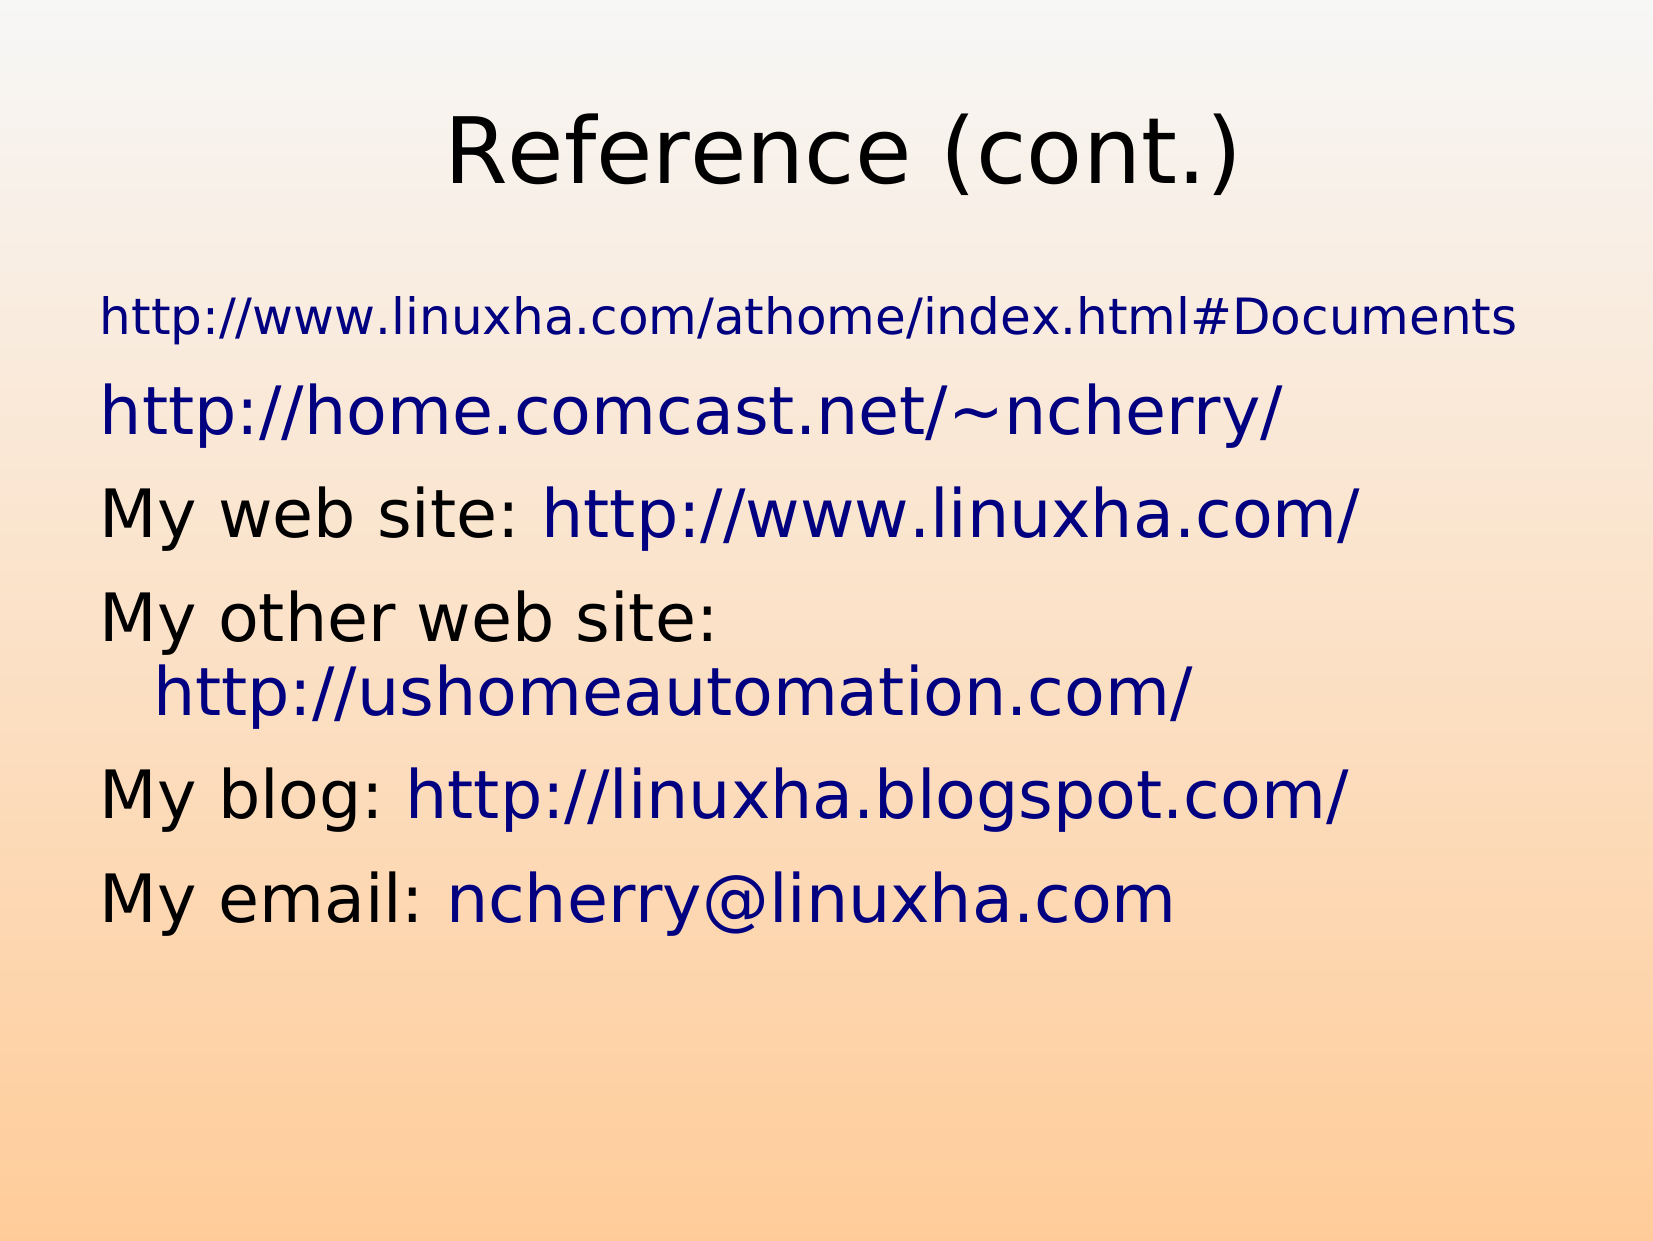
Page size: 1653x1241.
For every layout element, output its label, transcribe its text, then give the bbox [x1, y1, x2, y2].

title Reference (cont.) [82, 56, 1570, 250]
list http://www.linuxha.com/athome/index.html#Documents http://home.comcast.net/~ncherry/ My web site: http://www.linuxha.com/ My other web site: http://ushomeautomation.com/ My blog: http://linuxha.blogspot.com/ My email: ncherry@linuxha.com [82, 290, 1570, 1095]
